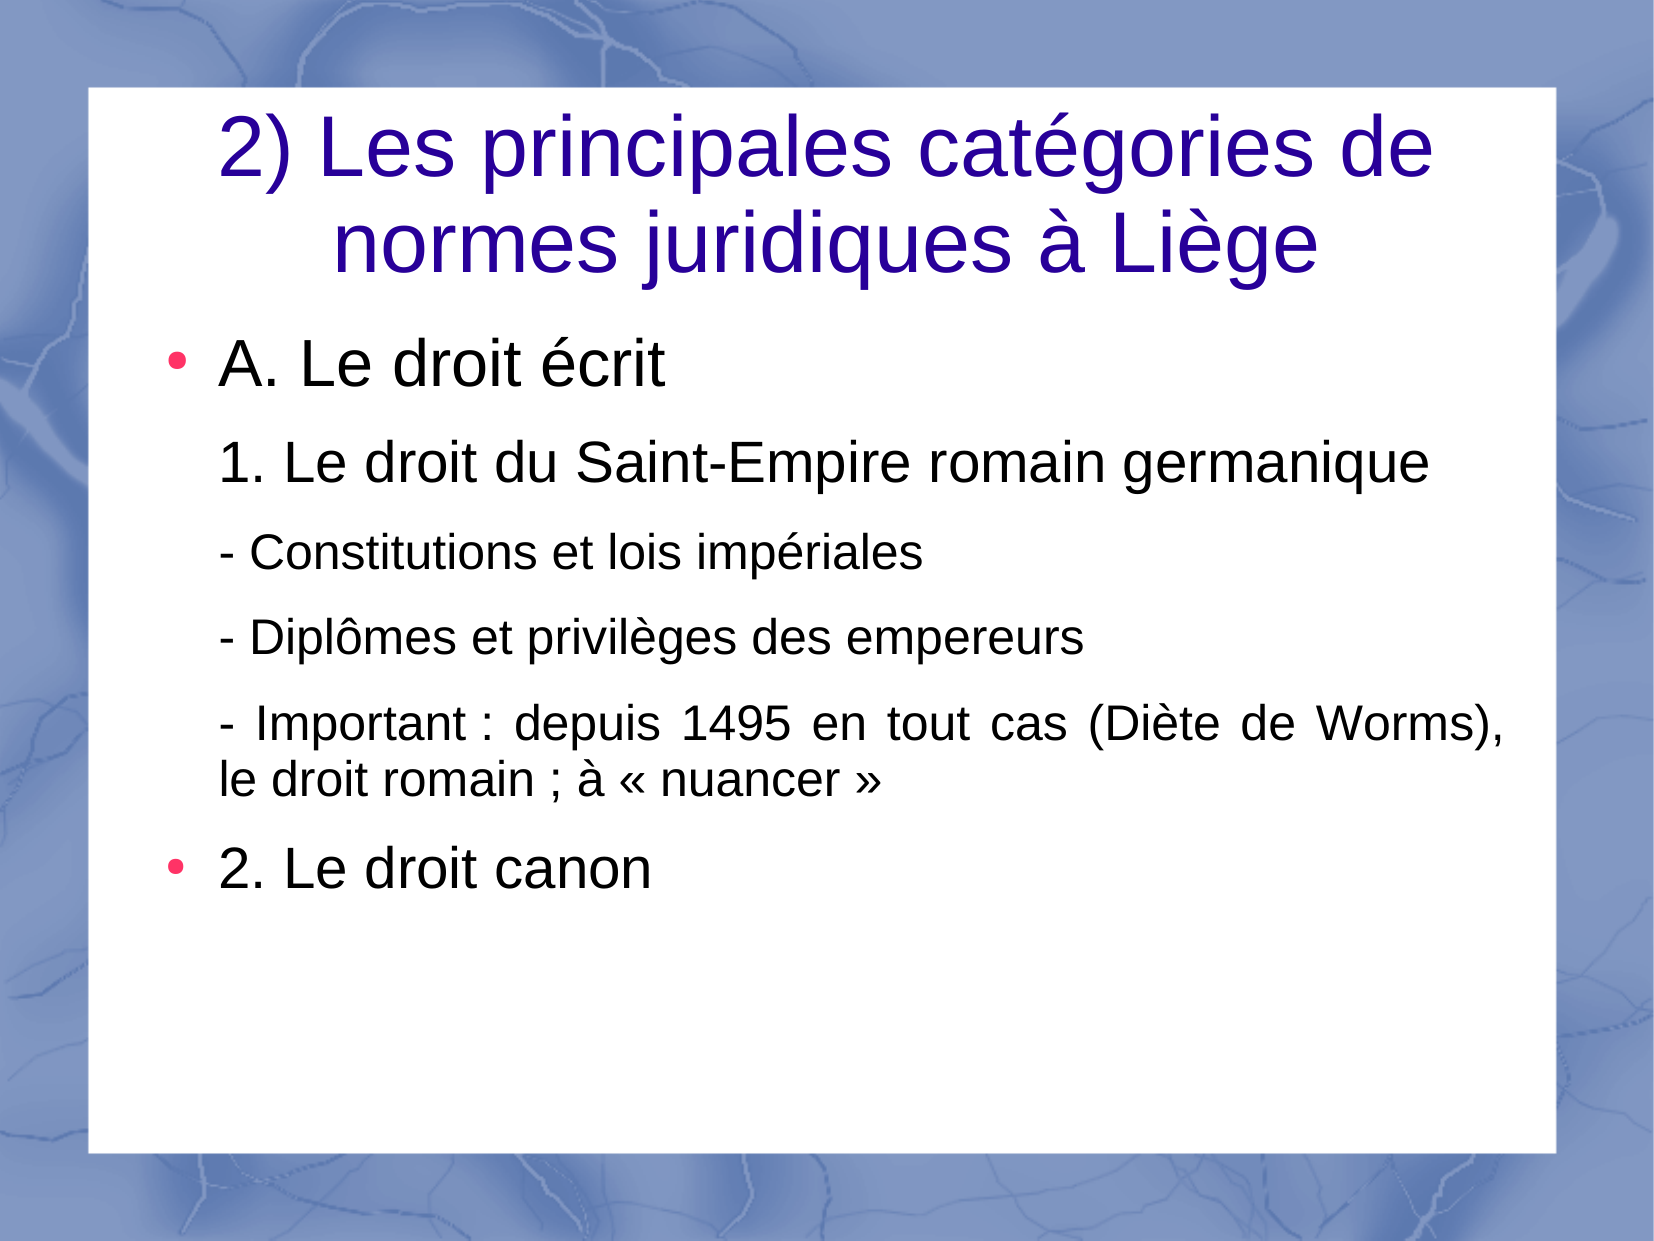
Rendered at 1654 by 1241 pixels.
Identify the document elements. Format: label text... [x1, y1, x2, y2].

list A. Le droit écrit 1. Le droit du Saint-Empire romain germanique - Constitutions et lois impériales - Diplômes et privilèges des empereurs - Important : depuis 1495 en tout cas (Diète de Worms), le droit romain ; à « nuancer » 2. Le droit canon [147, 325, 1506, 1045]
picture [0, 0, 1654, 1241]
title 2) Les principales catégories de normes juridiques à Liège [118, 90, 1536, 298]
